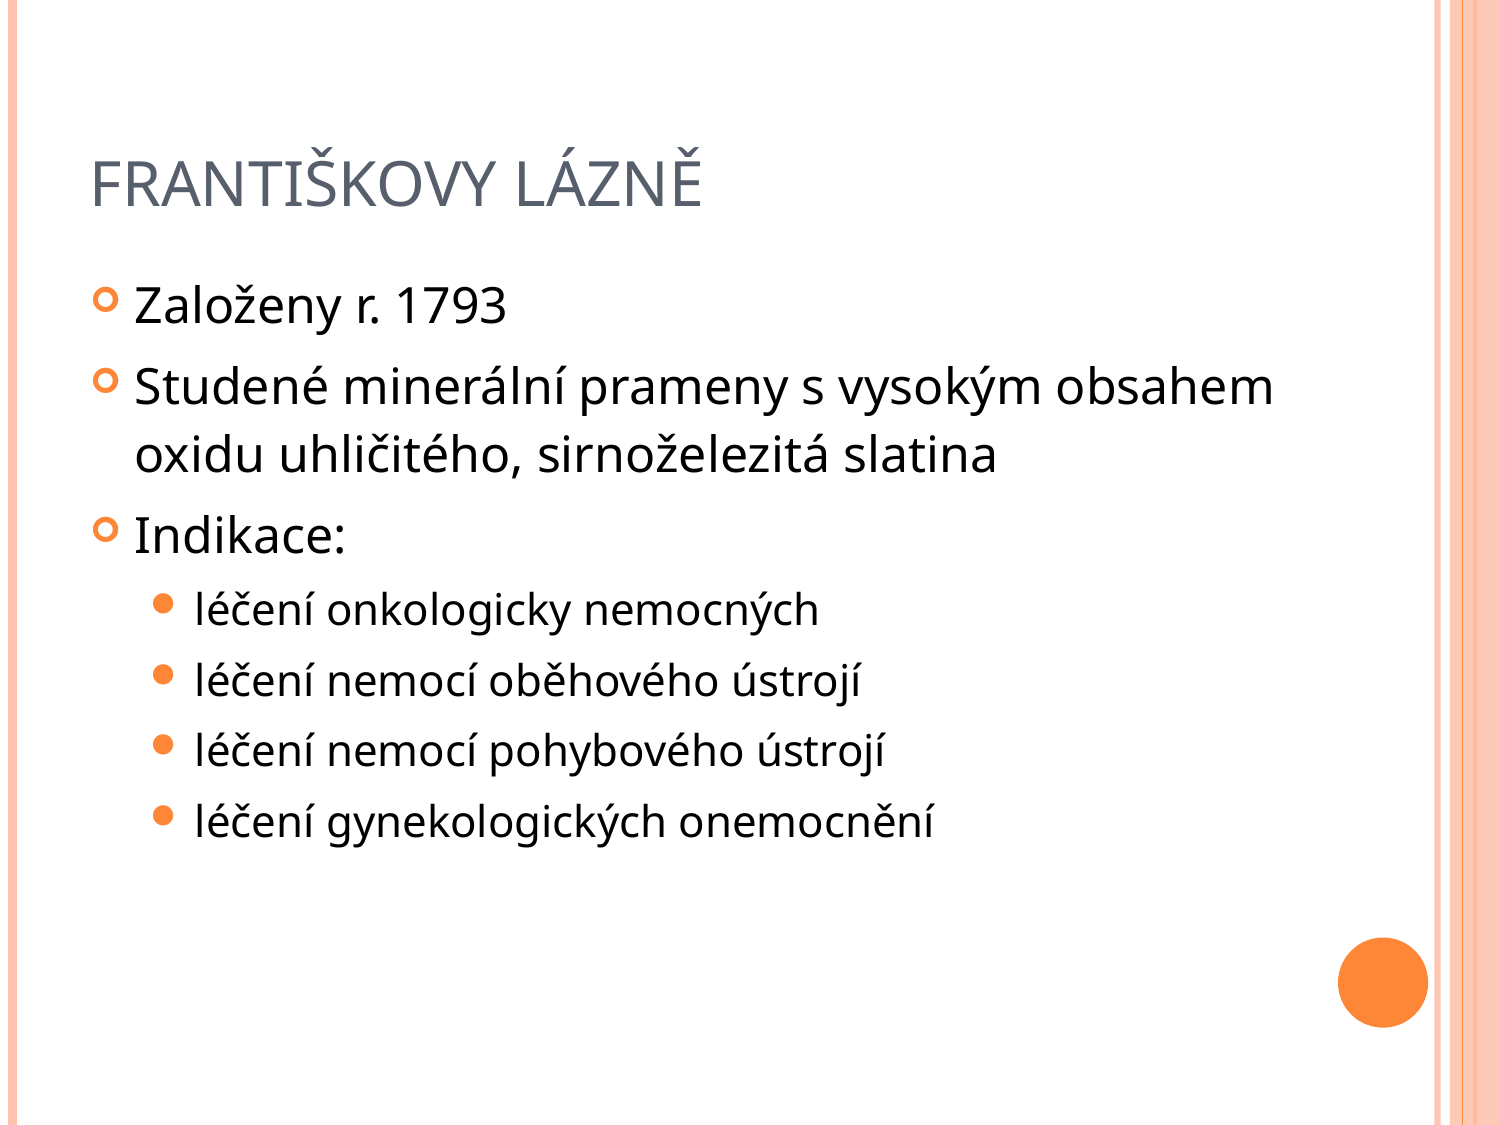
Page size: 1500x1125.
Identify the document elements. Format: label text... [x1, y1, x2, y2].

title FRANTIŠKOVY LÁZNĚ [74, 44, 1300, 233]
list Založeny r. 1793 Studené minerální prameny s vysokým obsahem oxidu uhličitého, sirnoželezitá slatina Indikace: léčení onkologicky nemocných léčení nemocí oběhového ústrojí léčení nemocí pohybového ústrojí léčení gynekologických onemocnění [74, 262, 1300, 1063]
